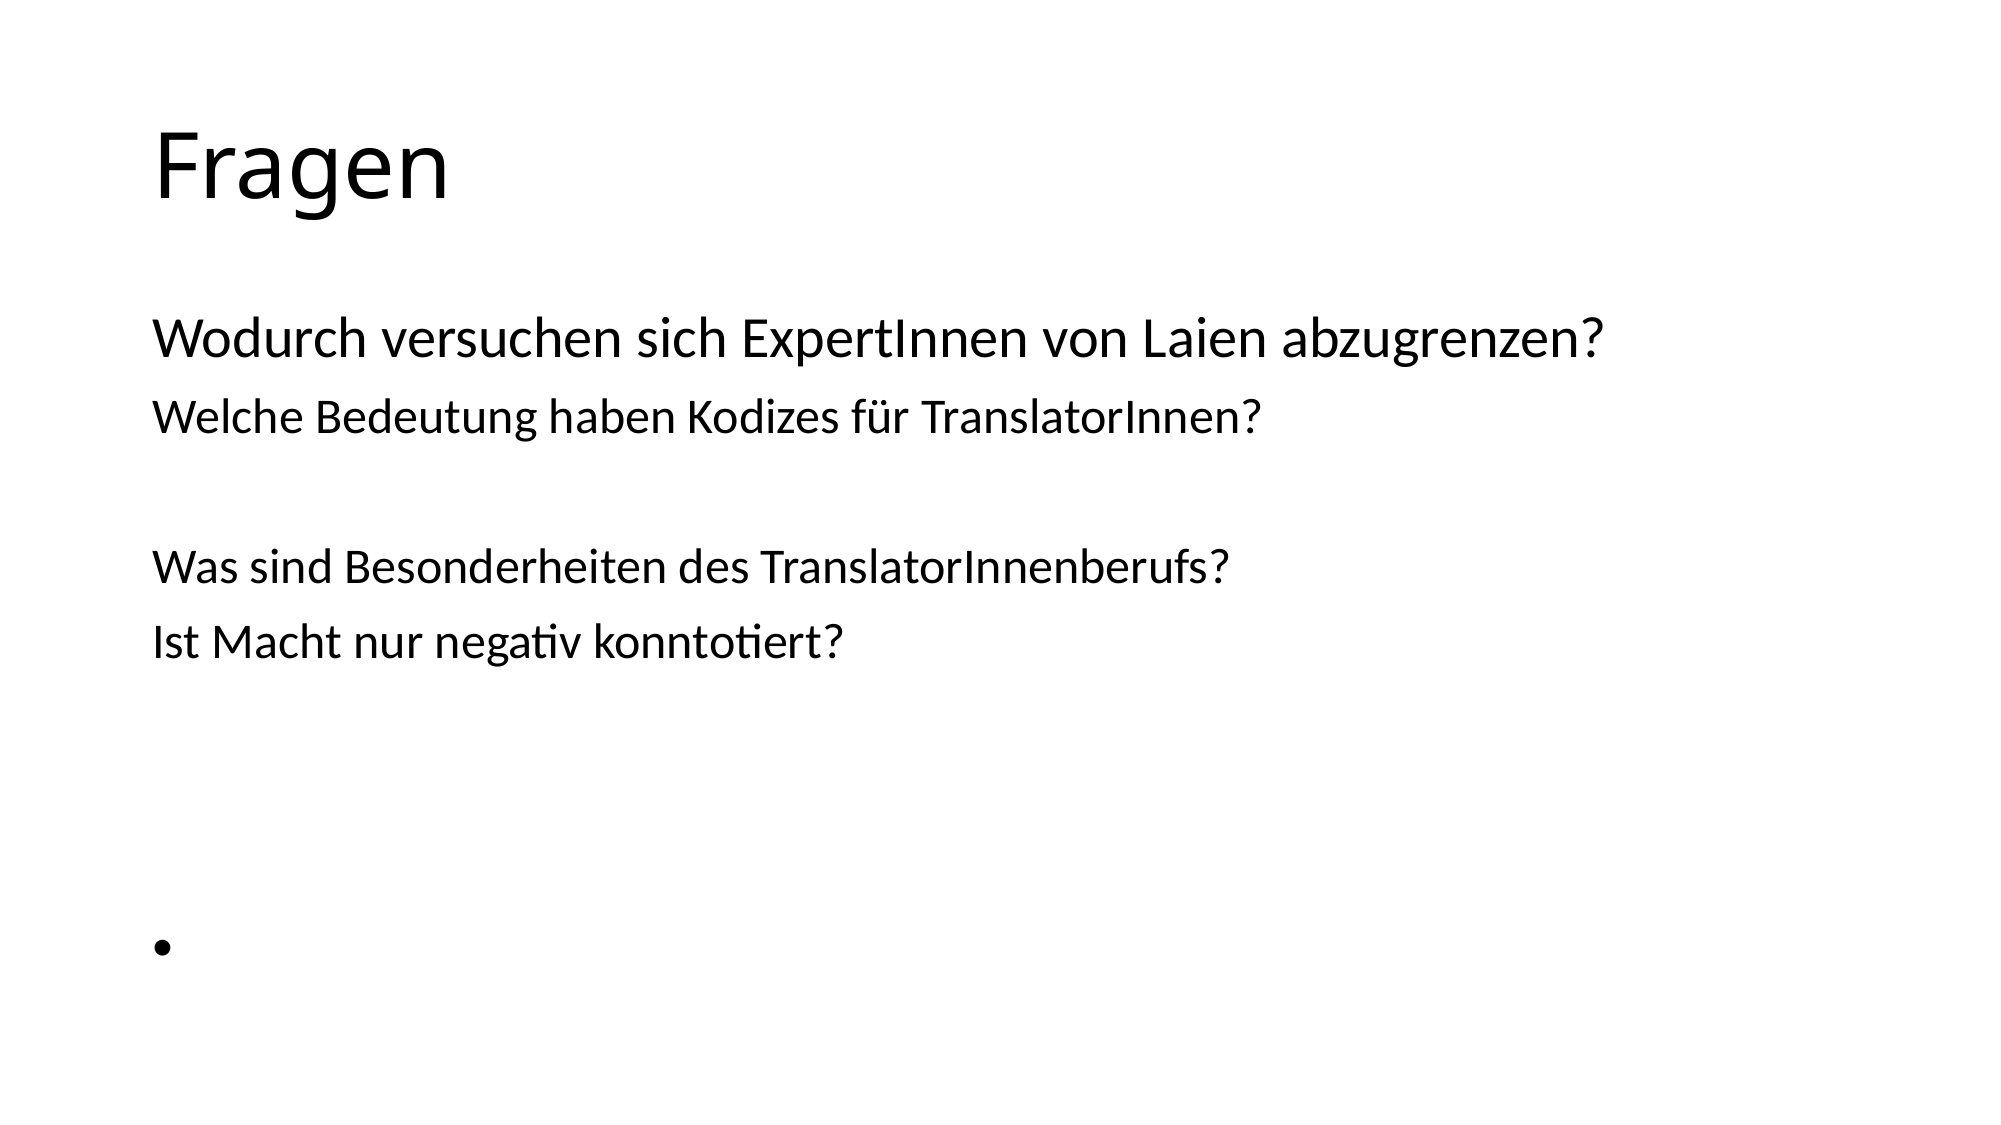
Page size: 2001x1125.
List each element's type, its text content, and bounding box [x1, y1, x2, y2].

list Wodurch versuchen sich ExpertInnen von Laien abzugrenzen? Welche Bedeutung haben Kodizes für TranslatorInnen? Was sind Besonderheiten des TranslatorInnenberufs? Ist Macht nur negativ konntotiert? [137, 299, 1863, 1014]
title Fragen [137, 59, 1863, 278]
